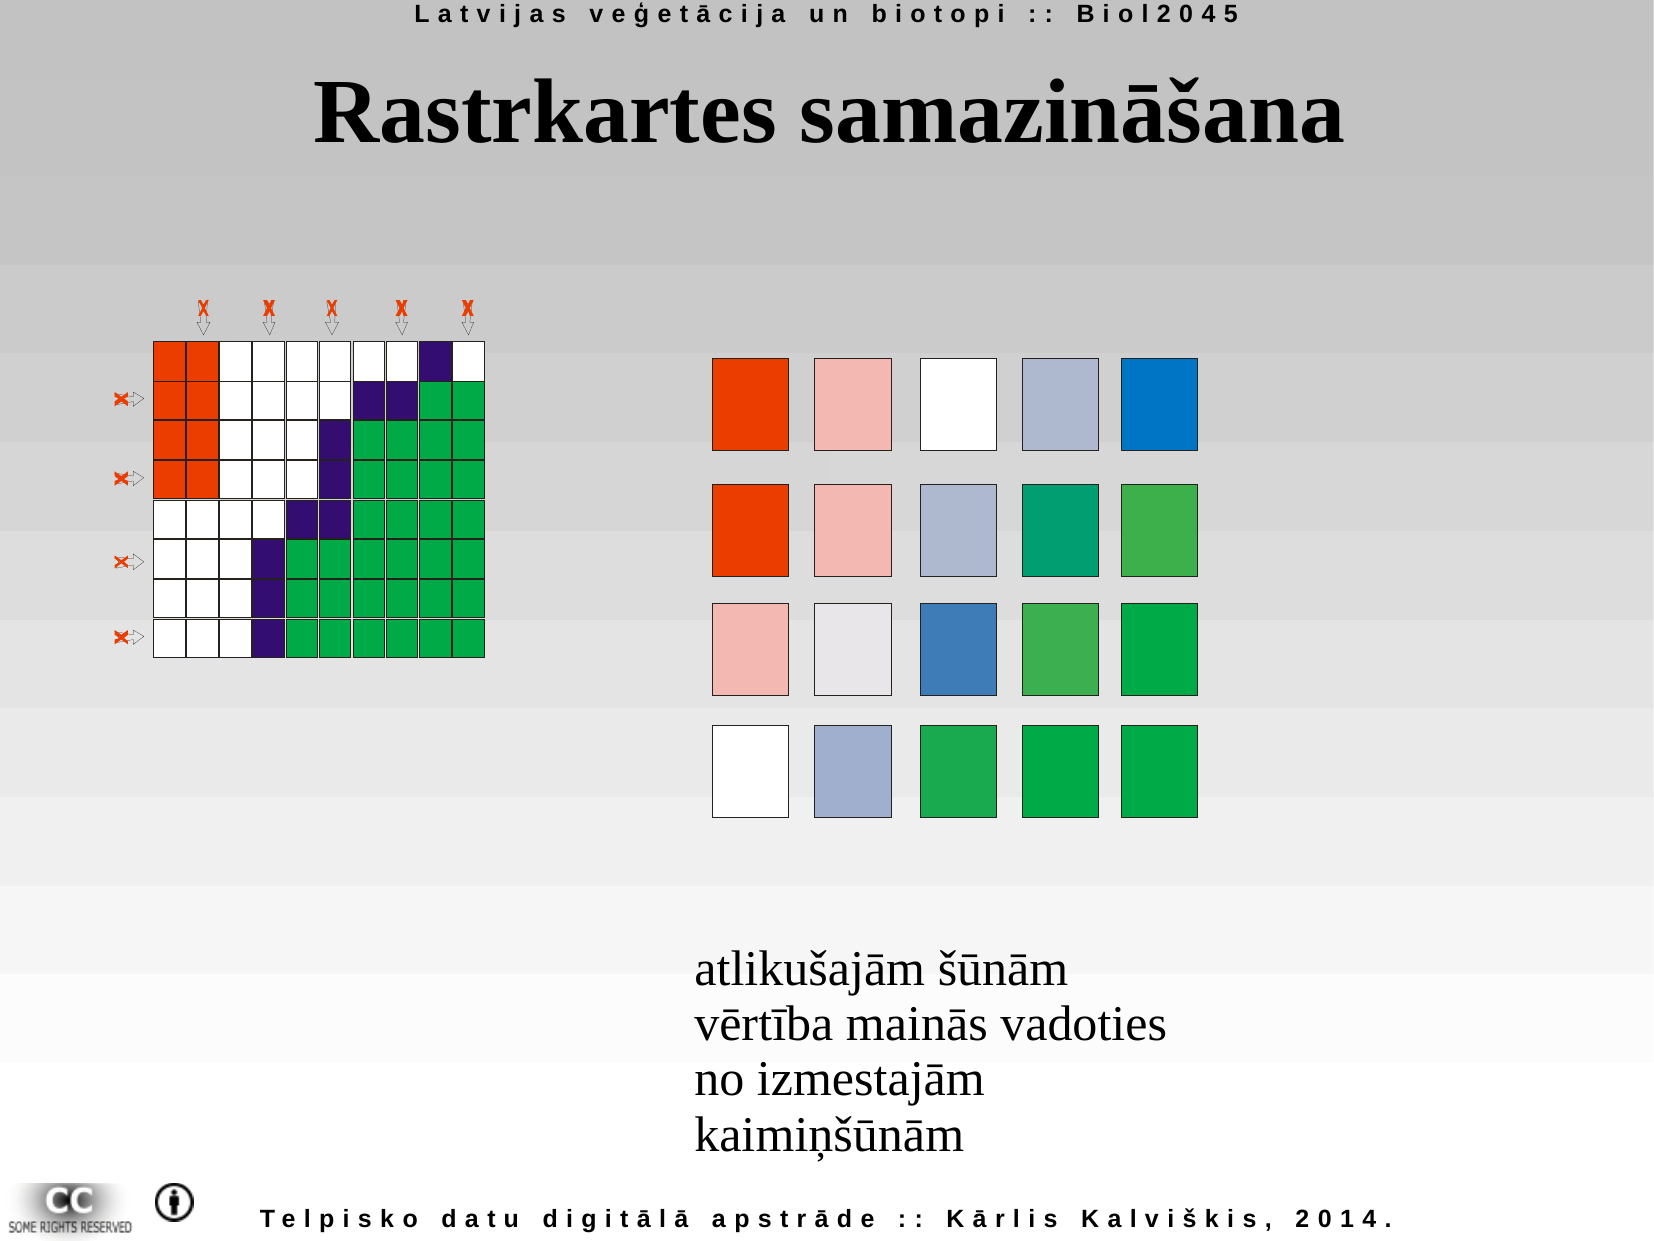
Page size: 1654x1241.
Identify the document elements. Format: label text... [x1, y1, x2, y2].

title Rastrkartes samazināšana [34, 61, 1626, 296]
text_box atlikušajām šūnām vērtība mainās vadoties no izmestajām kaimiņšūnām [694, 940, 1266, 1110]
picture [0, 0, 1654, 1241]
